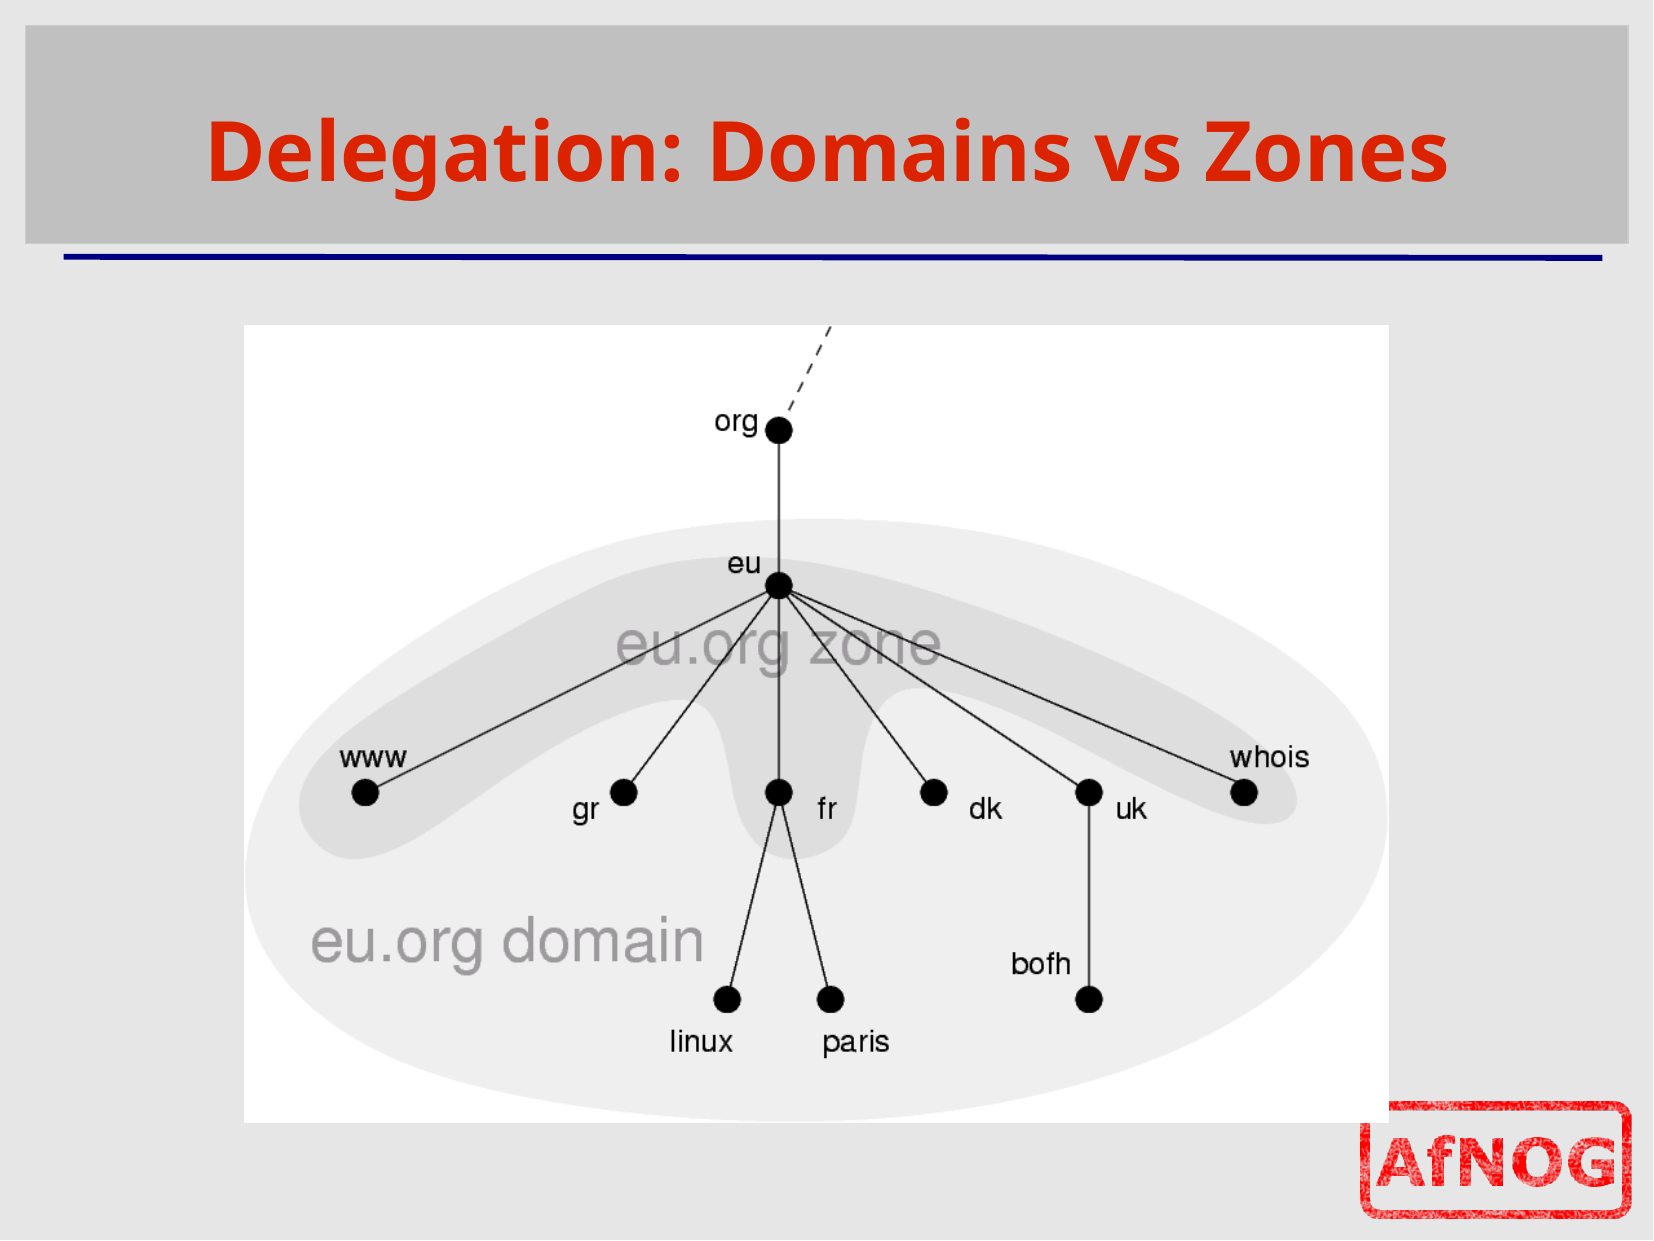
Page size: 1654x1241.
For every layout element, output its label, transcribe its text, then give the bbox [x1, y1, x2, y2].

picture [244, 325, 1632, 1219]
title Delegation: Domains vs Zones [121, 46, 1534, 254]
